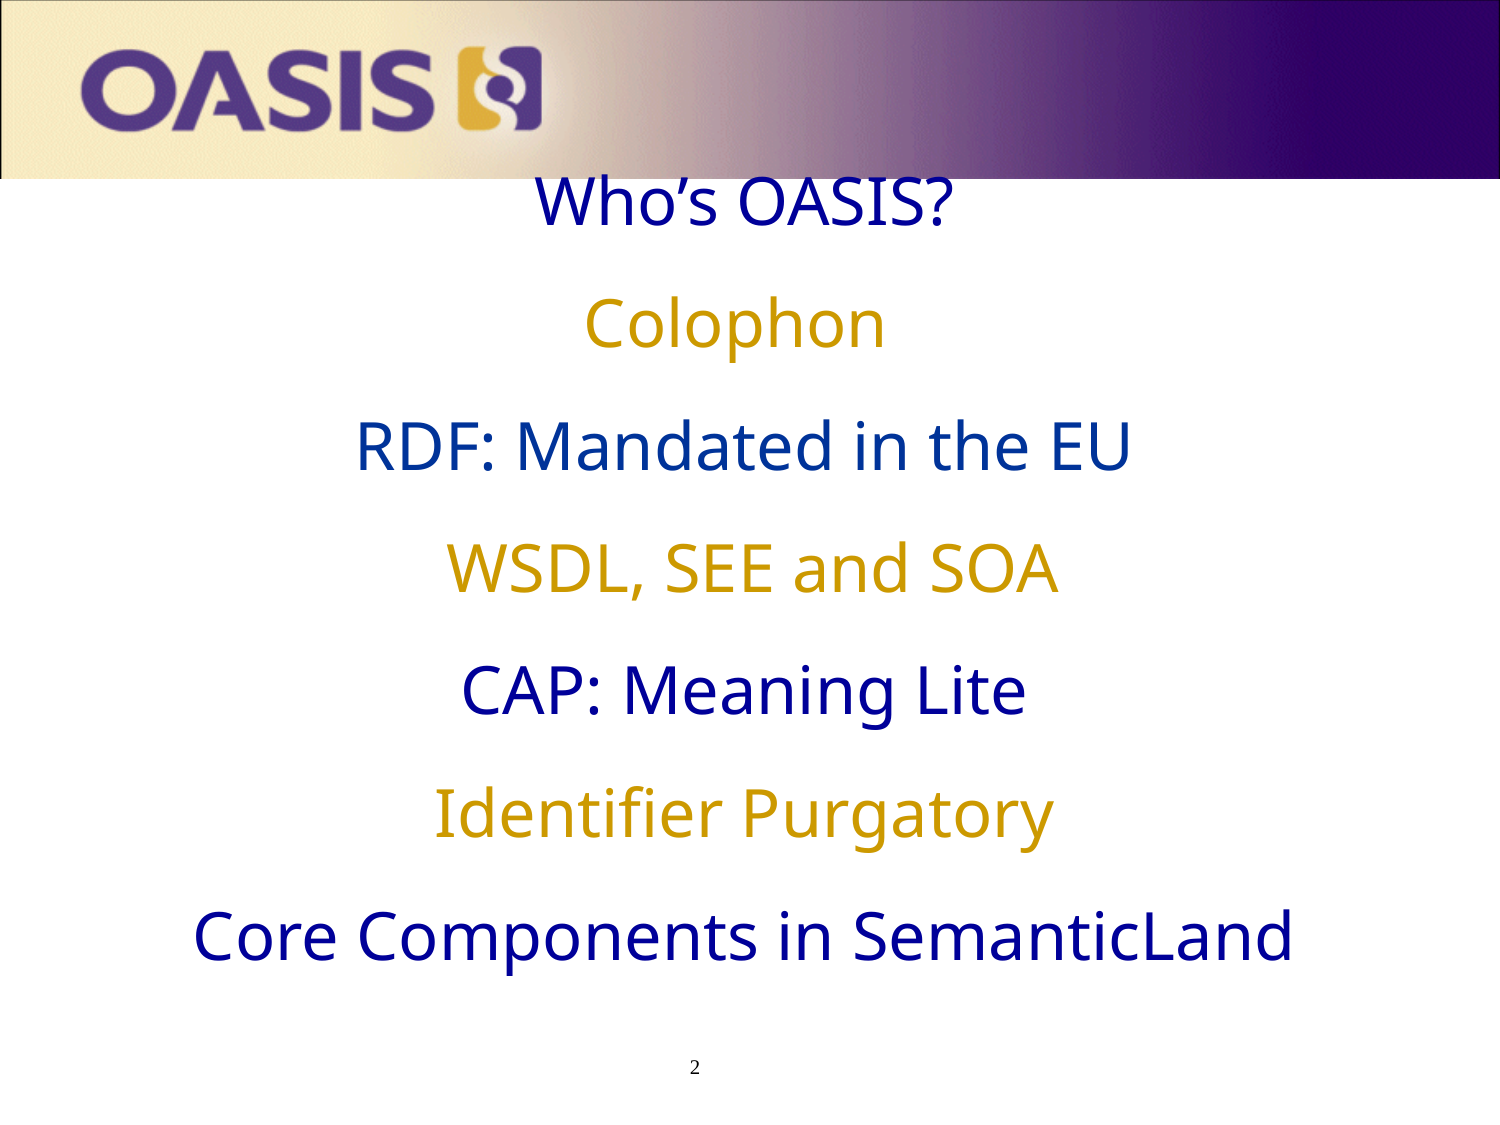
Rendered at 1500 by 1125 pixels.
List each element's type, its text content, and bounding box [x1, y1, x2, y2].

title Who’s OASIS? Colophon RDF: Mandated in the EU WSDL, SEE and SOA CAP: Meaning Lite Identifier Purgatory Core Components in SemanticLand [74, 216, 1416, 988]
picture [0, 0, 1500, 1125]
